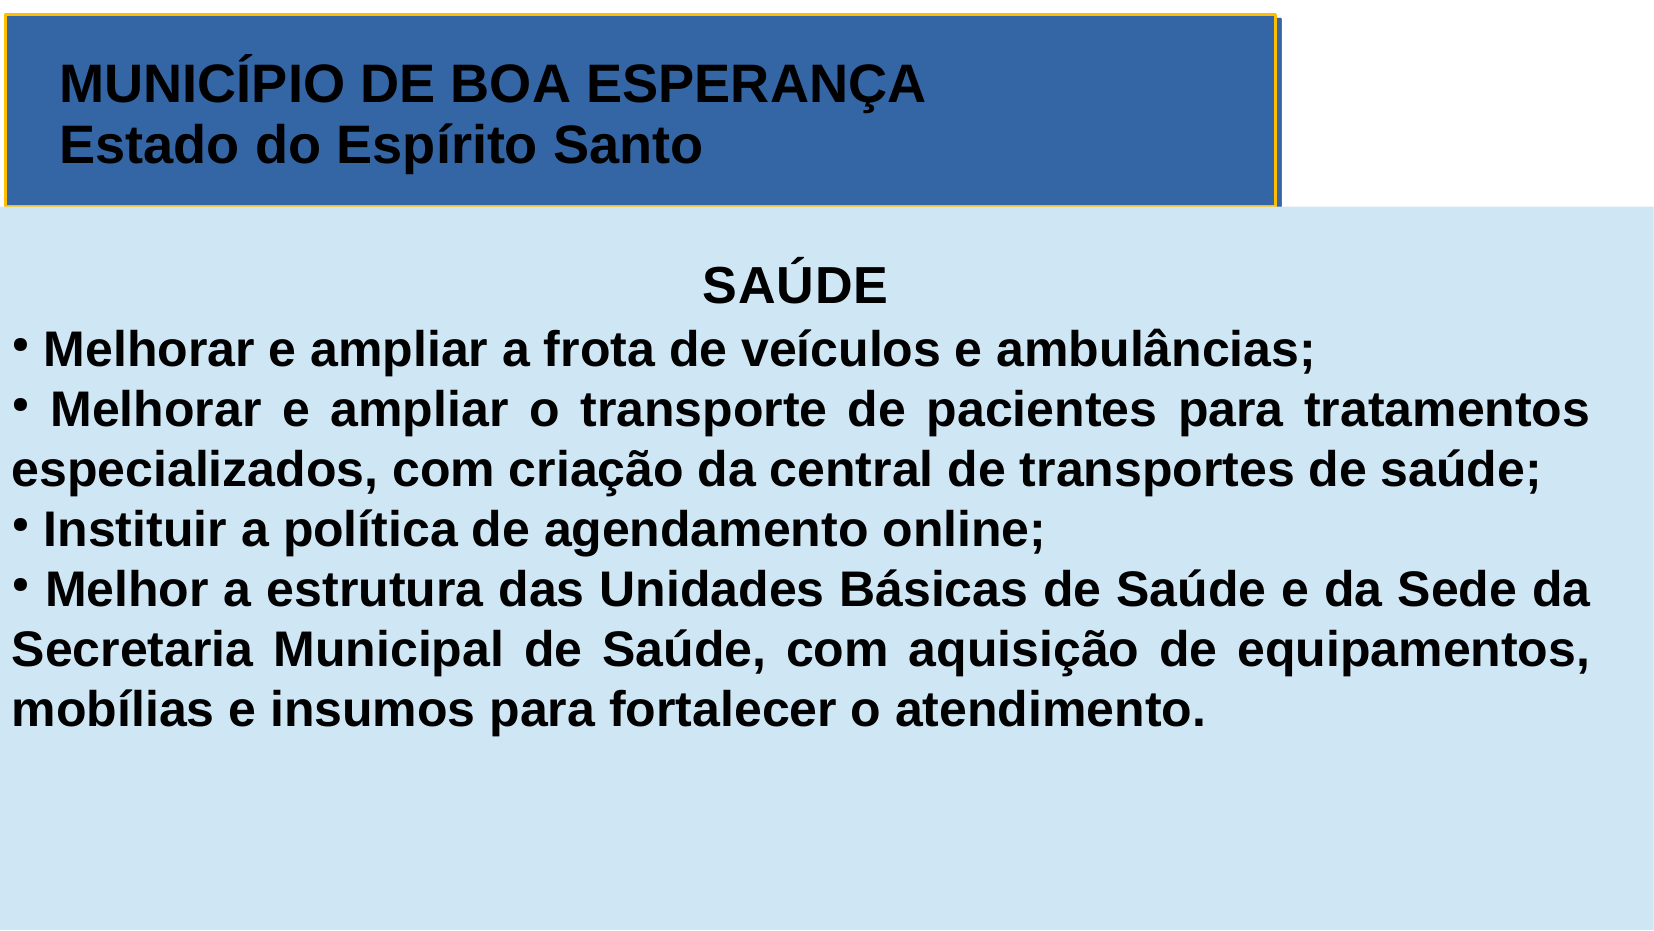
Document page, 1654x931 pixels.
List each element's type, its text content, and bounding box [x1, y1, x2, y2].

subtitle SAÚDE Melhorar e ampliar a frota de veículos e ambulâncias; Melhorar e ampliar o transporte de pacientes para tratamentos especializados, com criação da central de transportes de saúde; Instituir a política de agendamento online; Melhor a estrutura das Unidades Básicas de Saúde e da Sede da Secretaria Municipal de Saúde, com aquisição de equipamentos, mobílias e insumos para fortalecer o atendimento. [0, 206, 1654, 931]
title MUNICÍPIO DE BOA ESPERANÇA Estado do Espírito Santo [59, 35, 1152, 189]
